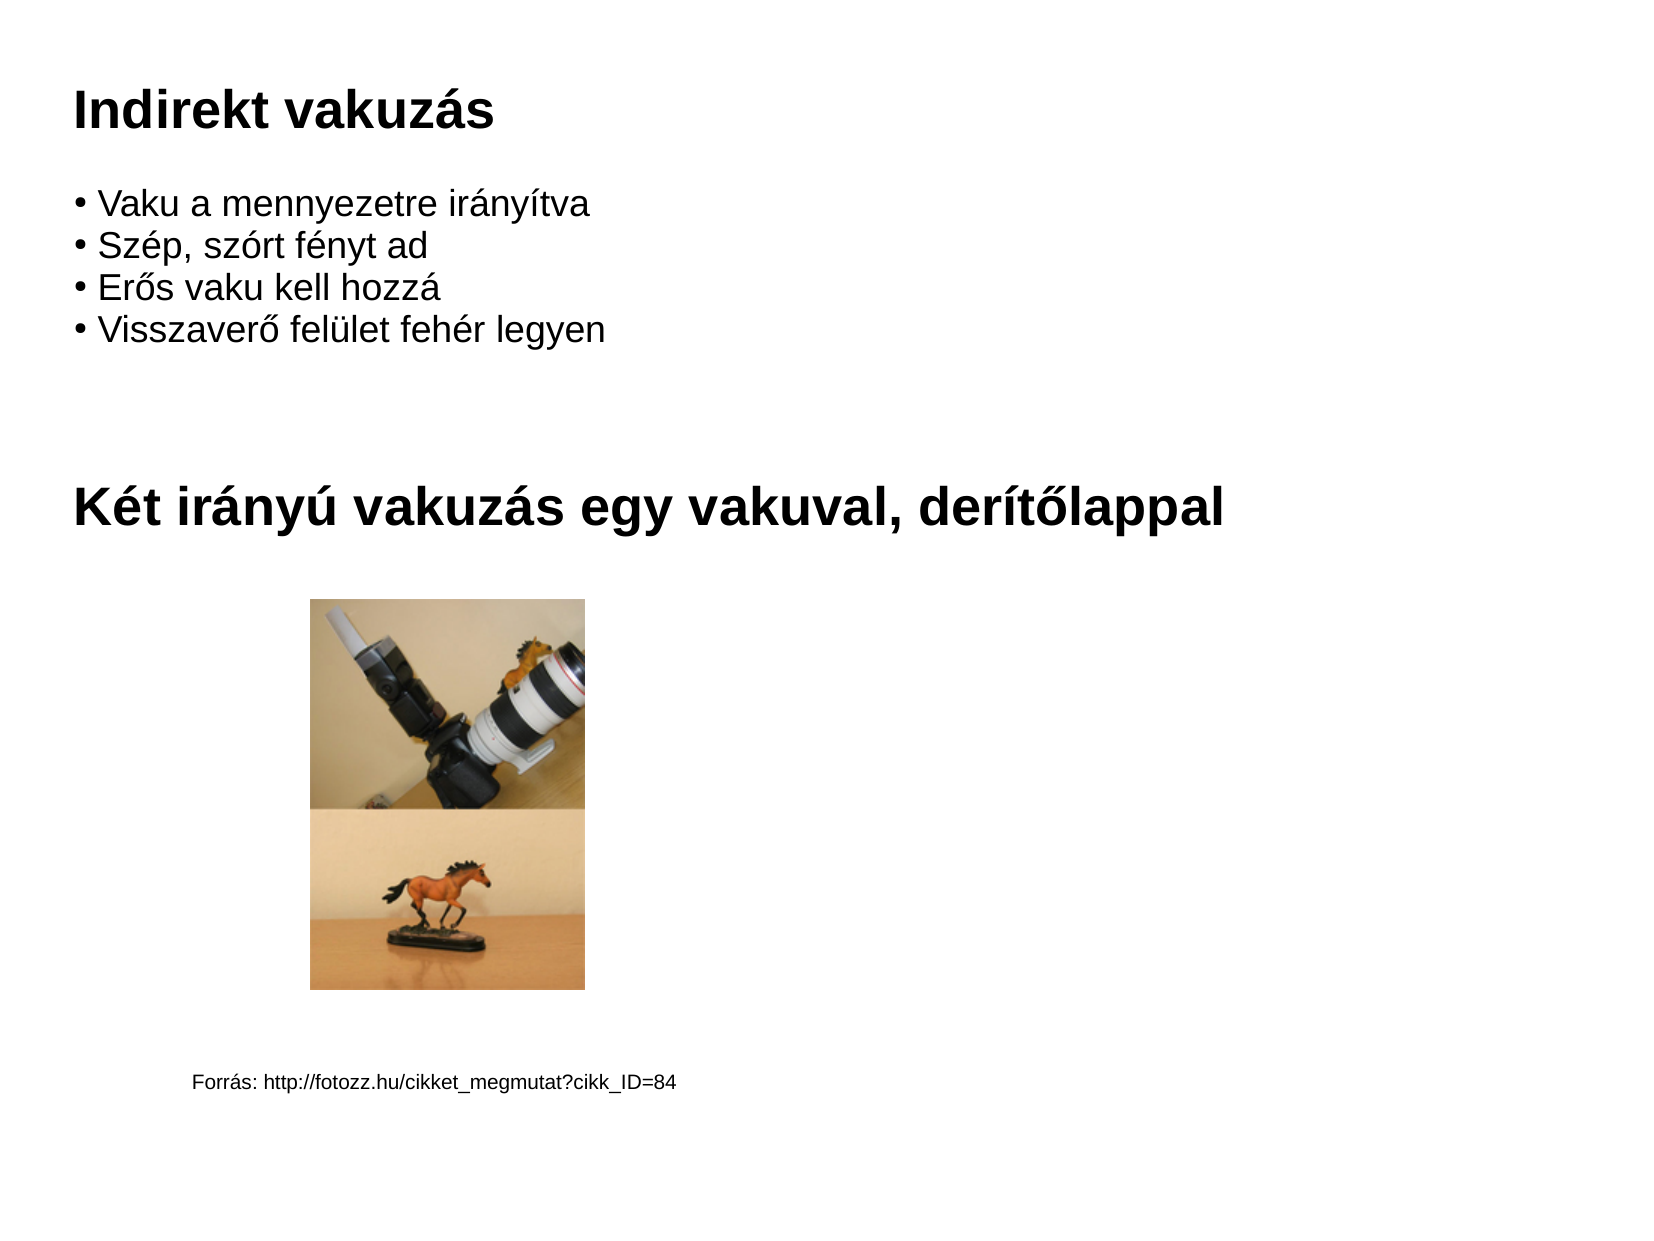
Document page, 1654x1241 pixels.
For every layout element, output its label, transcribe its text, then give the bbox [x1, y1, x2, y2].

text_box Forrás: http://fotozz.hu/cikket_megmutat?cikk_ID=84 [177, 1062, 1108, 1123]
picture [310, 599, 585, 990]
text_box Indirekt vakuzás Vaku a mennyezetre irányítva Szép, szórt fényt ad Erős vaku kell hozzá Visszaverő felület fehér legyen Két irányú vakuzás egy vakuval, derítőlappal [59, 72, 1241, 549]
